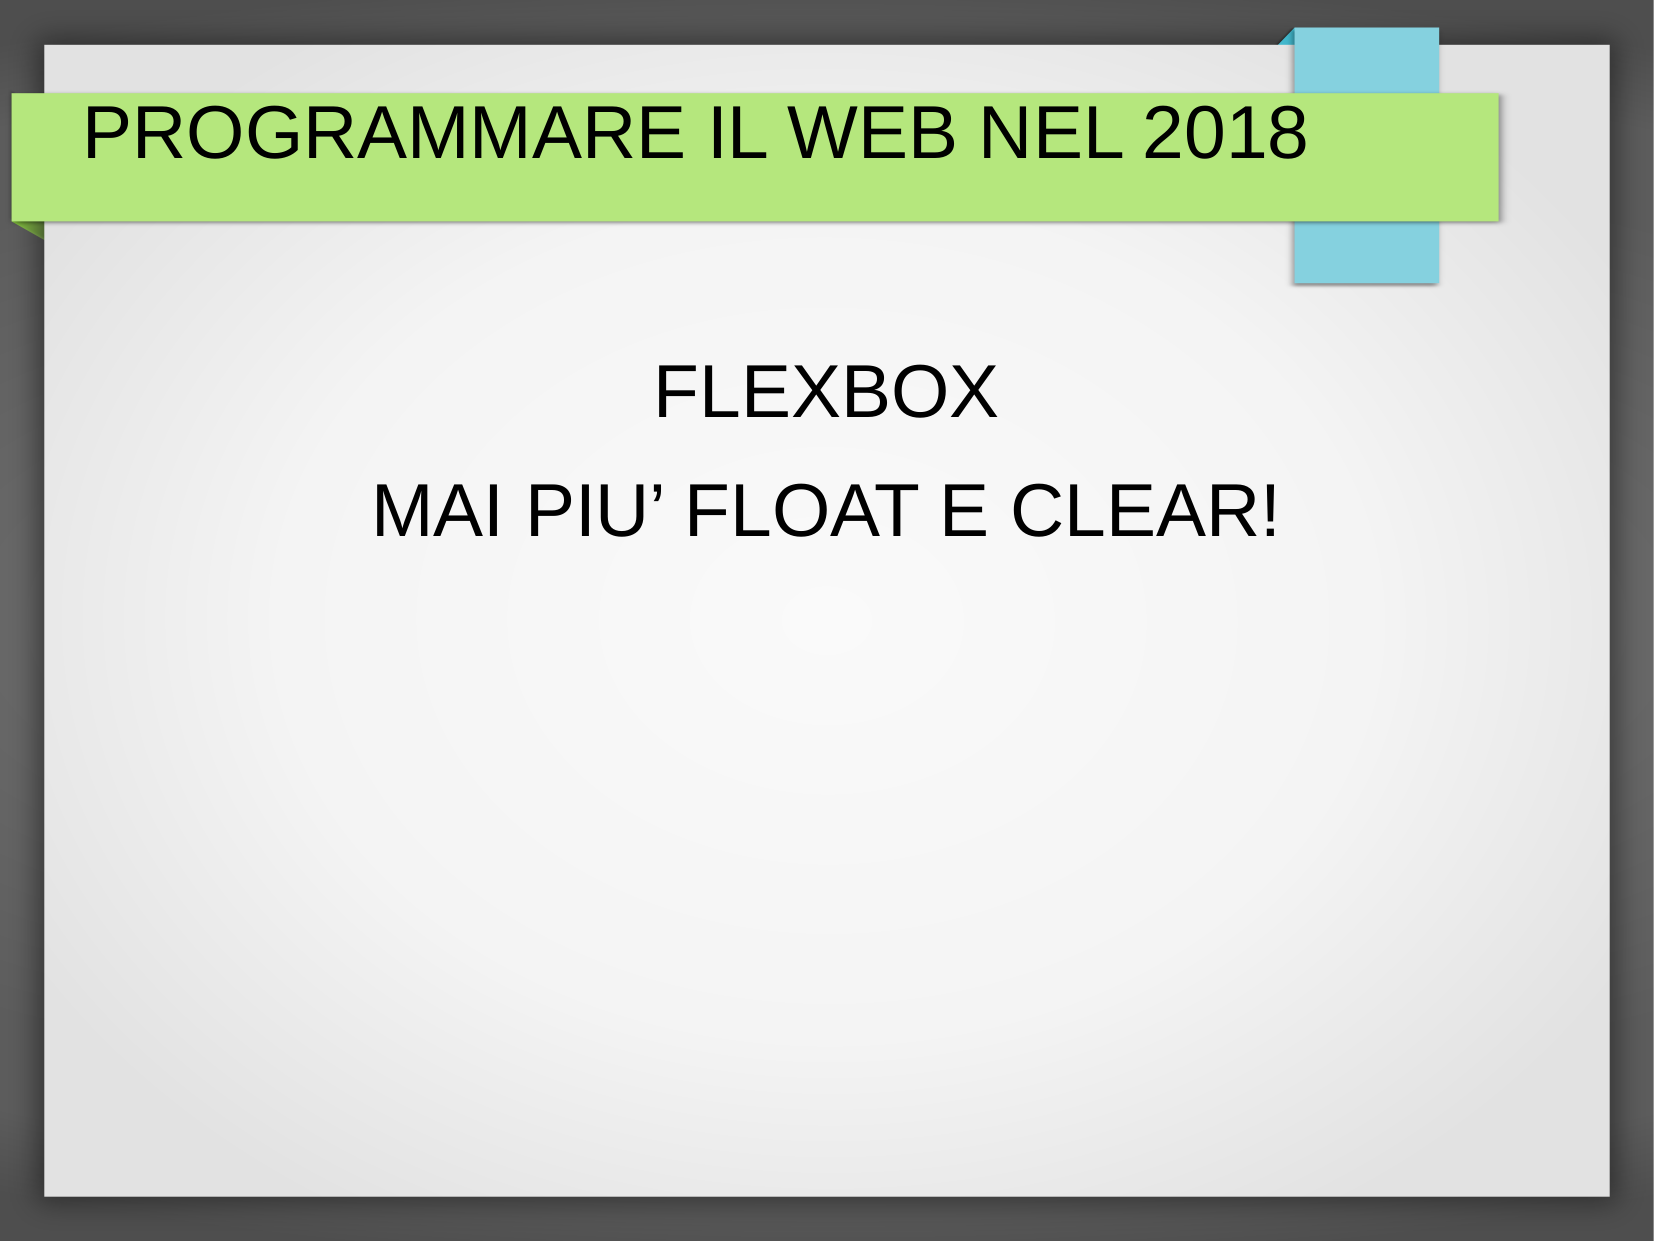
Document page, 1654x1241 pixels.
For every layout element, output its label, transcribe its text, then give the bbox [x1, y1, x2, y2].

picture [0, 0, 1654, 1241]
title PROGRAMMARE IL WEB NEL 2018 [82, 44, 1489, 213]
subtitle FLEXBOX MAI PIU’ FLOAT E CLEAR! [82, 250, 1571, 1146]
